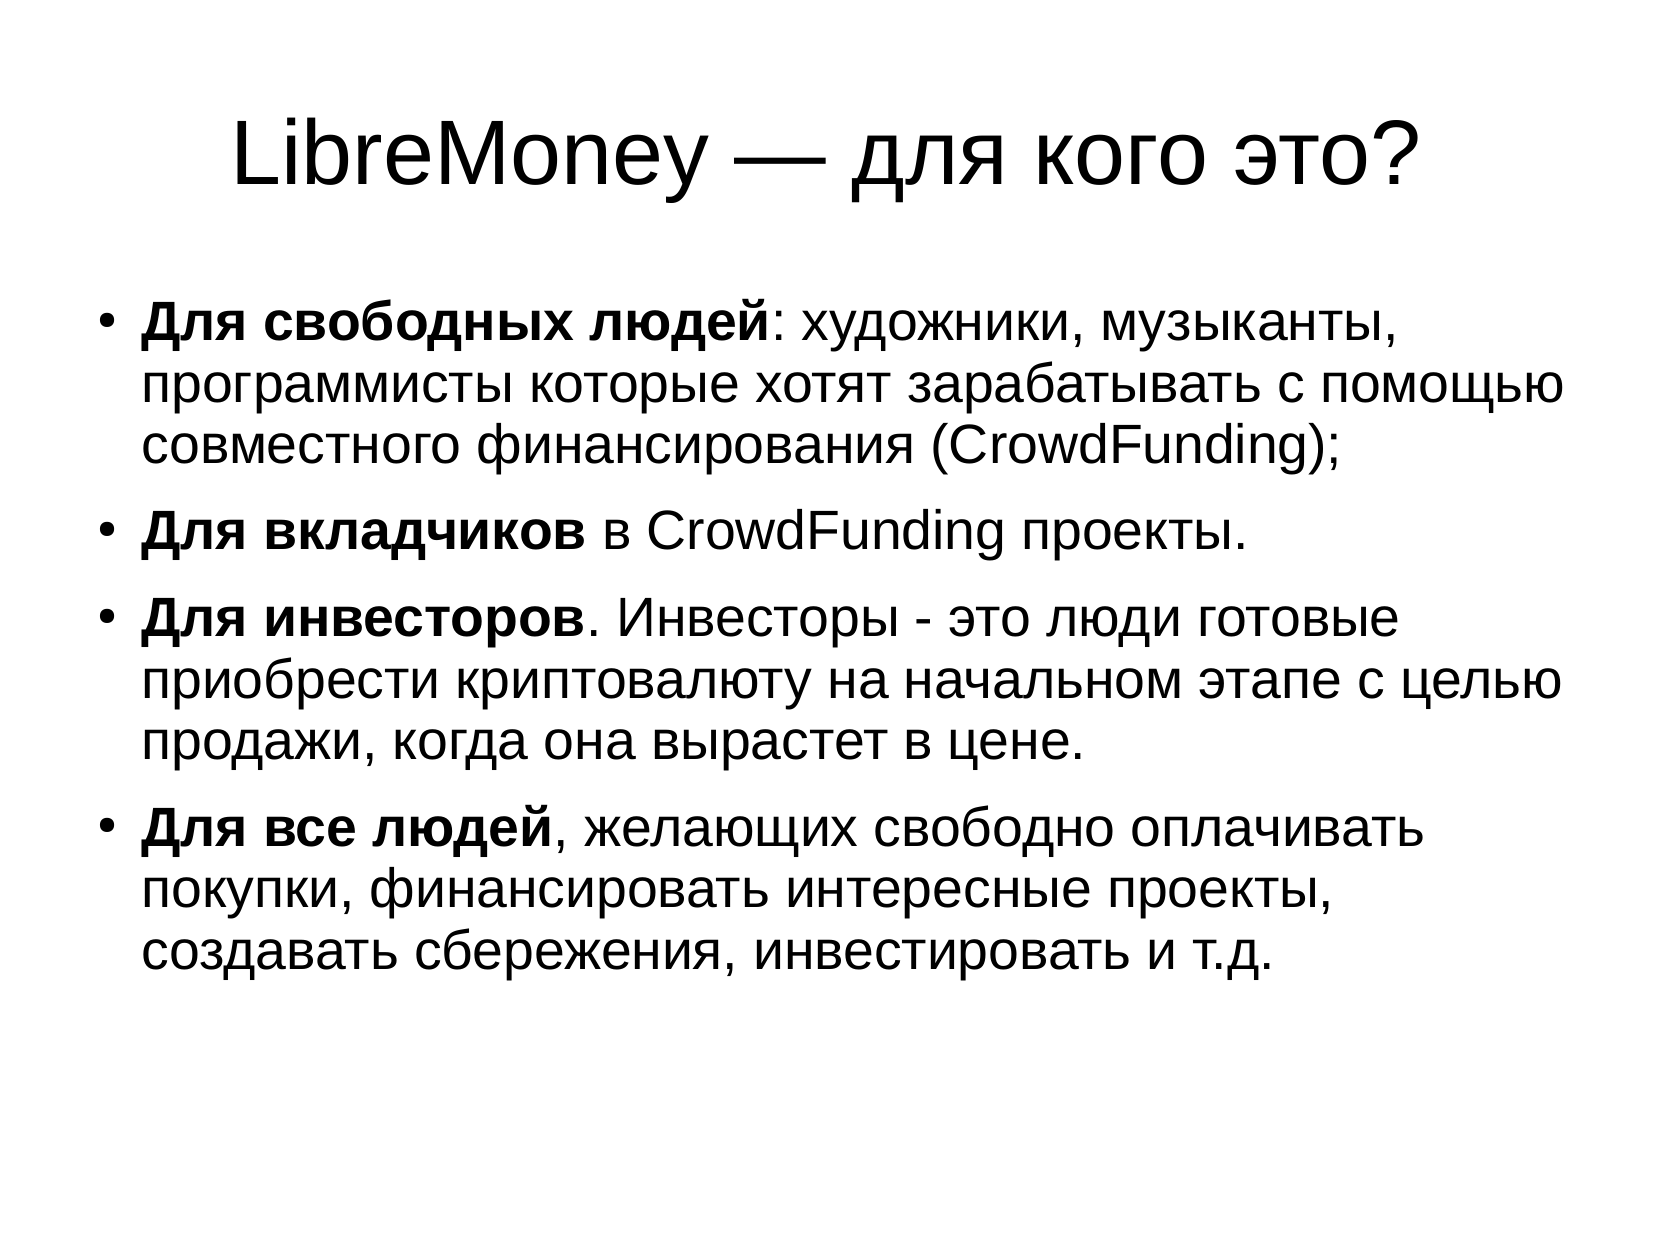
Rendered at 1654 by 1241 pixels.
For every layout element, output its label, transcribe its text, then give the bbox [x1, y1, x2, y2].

title LibreMoney — для кого это? [82, 49, 1571, 257]
list Для свободных людей: художники, музыканты, программисты которые хотят зарабатывать с помощью совместного финансирования (CrowdFunding); Для вкладчиков в CrowdFunding проекты. Для инвесторов. Инвесторы - это люди готовые приобрести криптовалюту на начальном этапе с целью продажи, когда она вырастет в цене. Для все людей, желающих свободно оплачивать покупки, финансировать интересные проекты, создавать сбережения, инвестировать и т.д. [82, 290, 1571, 1010]
